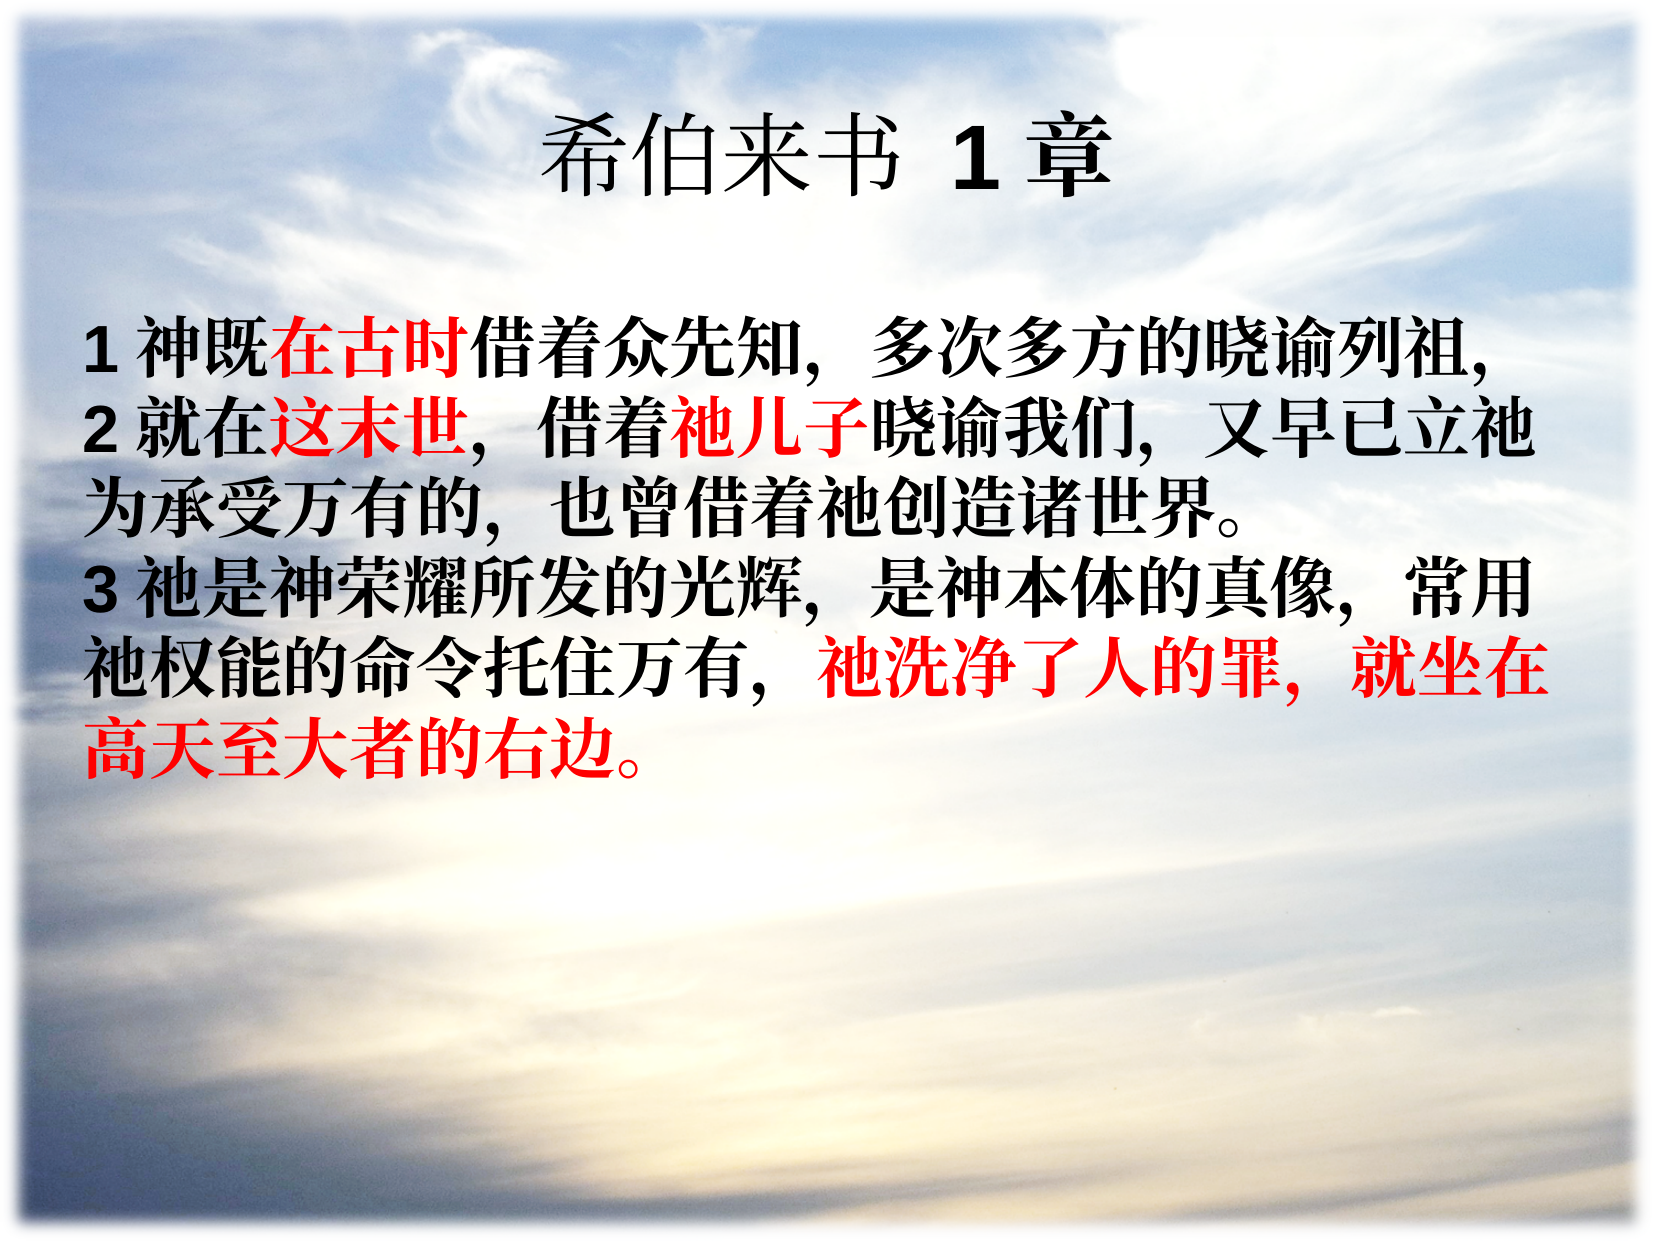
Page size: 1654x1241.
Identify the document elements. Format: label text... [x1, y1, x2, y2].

picture [0, 0, 1654, 1241]
title 希伯来书 1章 [82, 49, 1571, 257]
list 1神既在古时借着众先知，多次多方的晓谕列祖， 2就在这末世，借着祂儿子晓谕我们，又早已立祂为承受万有的，也曾借着祂创造诸世界。 3祂是神荣耀所发的光辉，是神本体的真像，常用祂权能的命令托住万有，祂洗净了人的罪，就坐在高天至大者的右边。 [82, 305, 1571, 1075]
